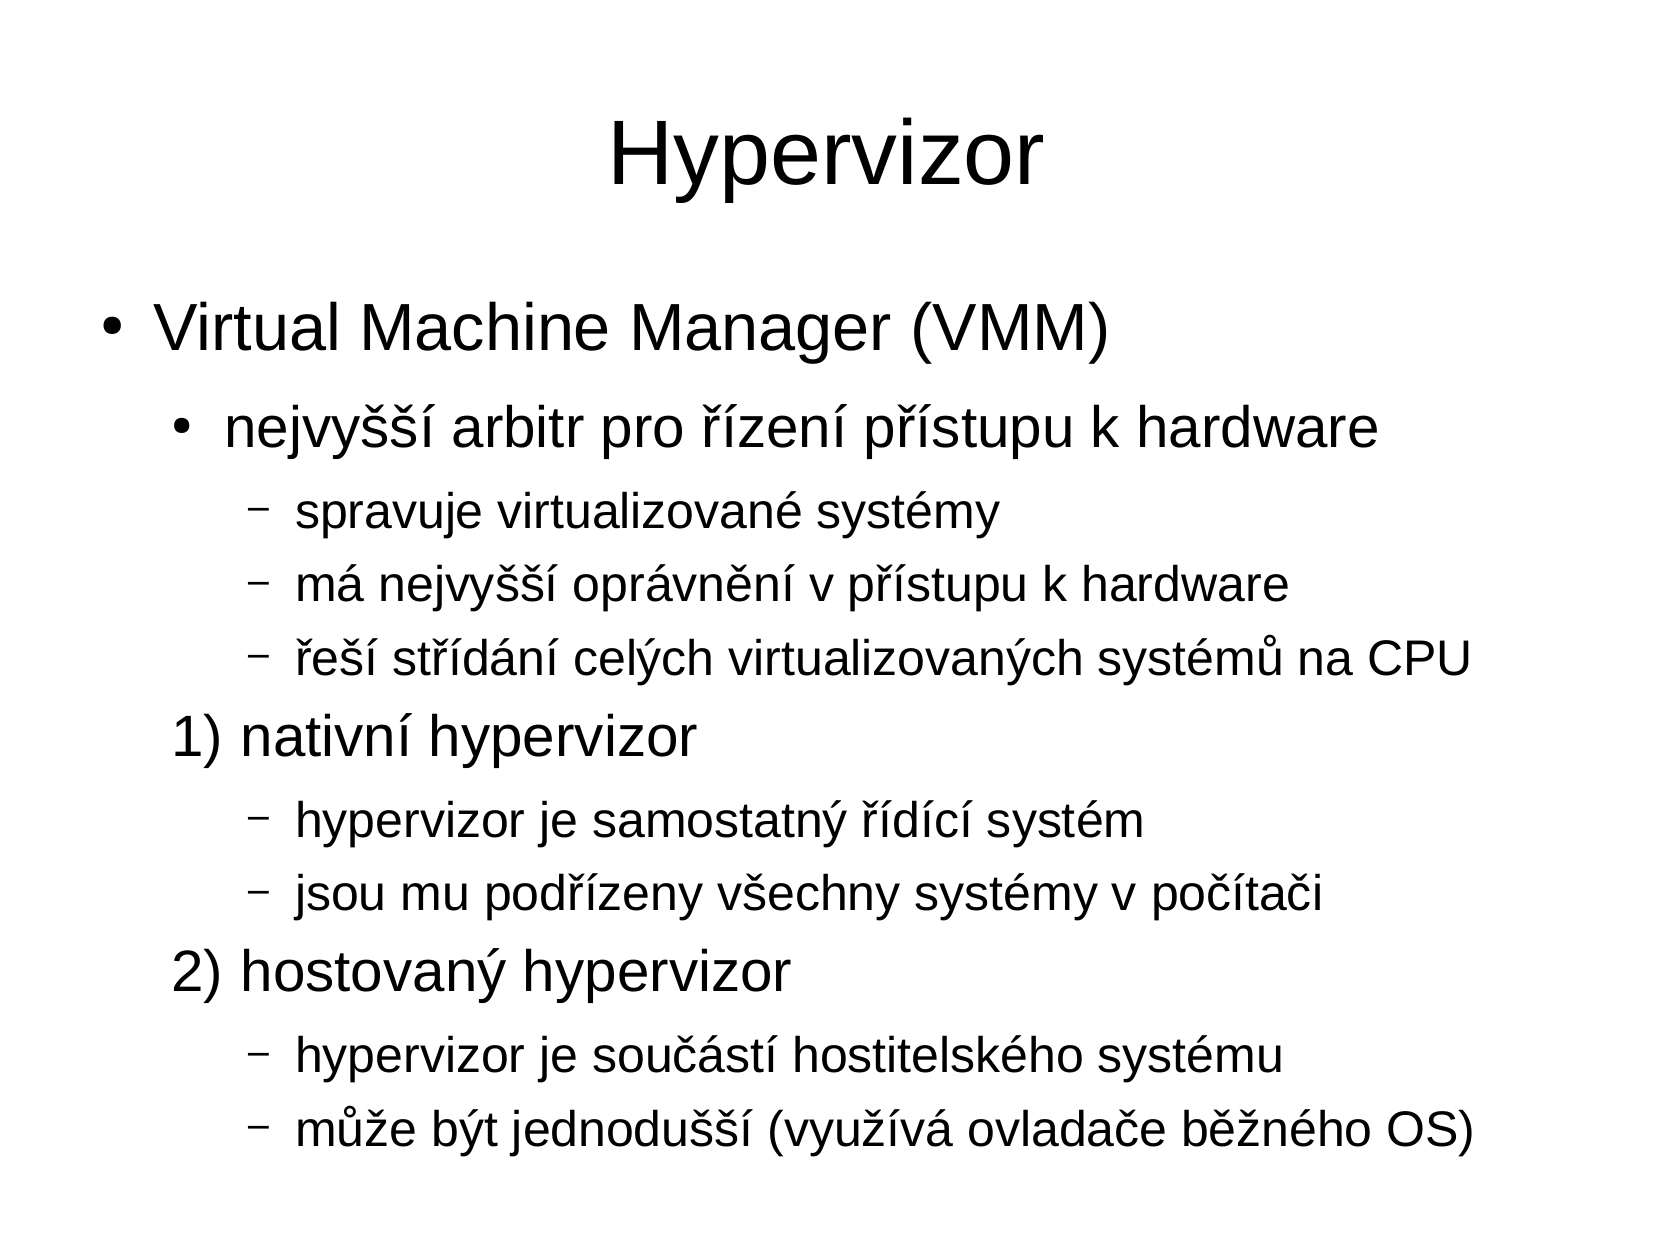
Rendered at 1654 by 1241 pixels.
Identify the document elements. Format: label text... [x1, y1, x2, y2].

list Virtual Machine Manager (VMM) nejvyšší arbitr pro řízení přístupu k hardware spravuje virtualizované systémy má nejvyšší oprávnění v přístupu k hardware řeší střídání celých virtualizovaných systémů na CPU nativní hypervizor hypervizor je samostatný řídící systém jsou mu podřízeny všechny systémy v počítači hostovaný hypervizor hypervizor je součástí hostitelského systému může být jednodušší (využívá ovladače běžného OS) [82, 290, 1571, 1157]
title Hypervizor [82, 56, 1571, 250]
